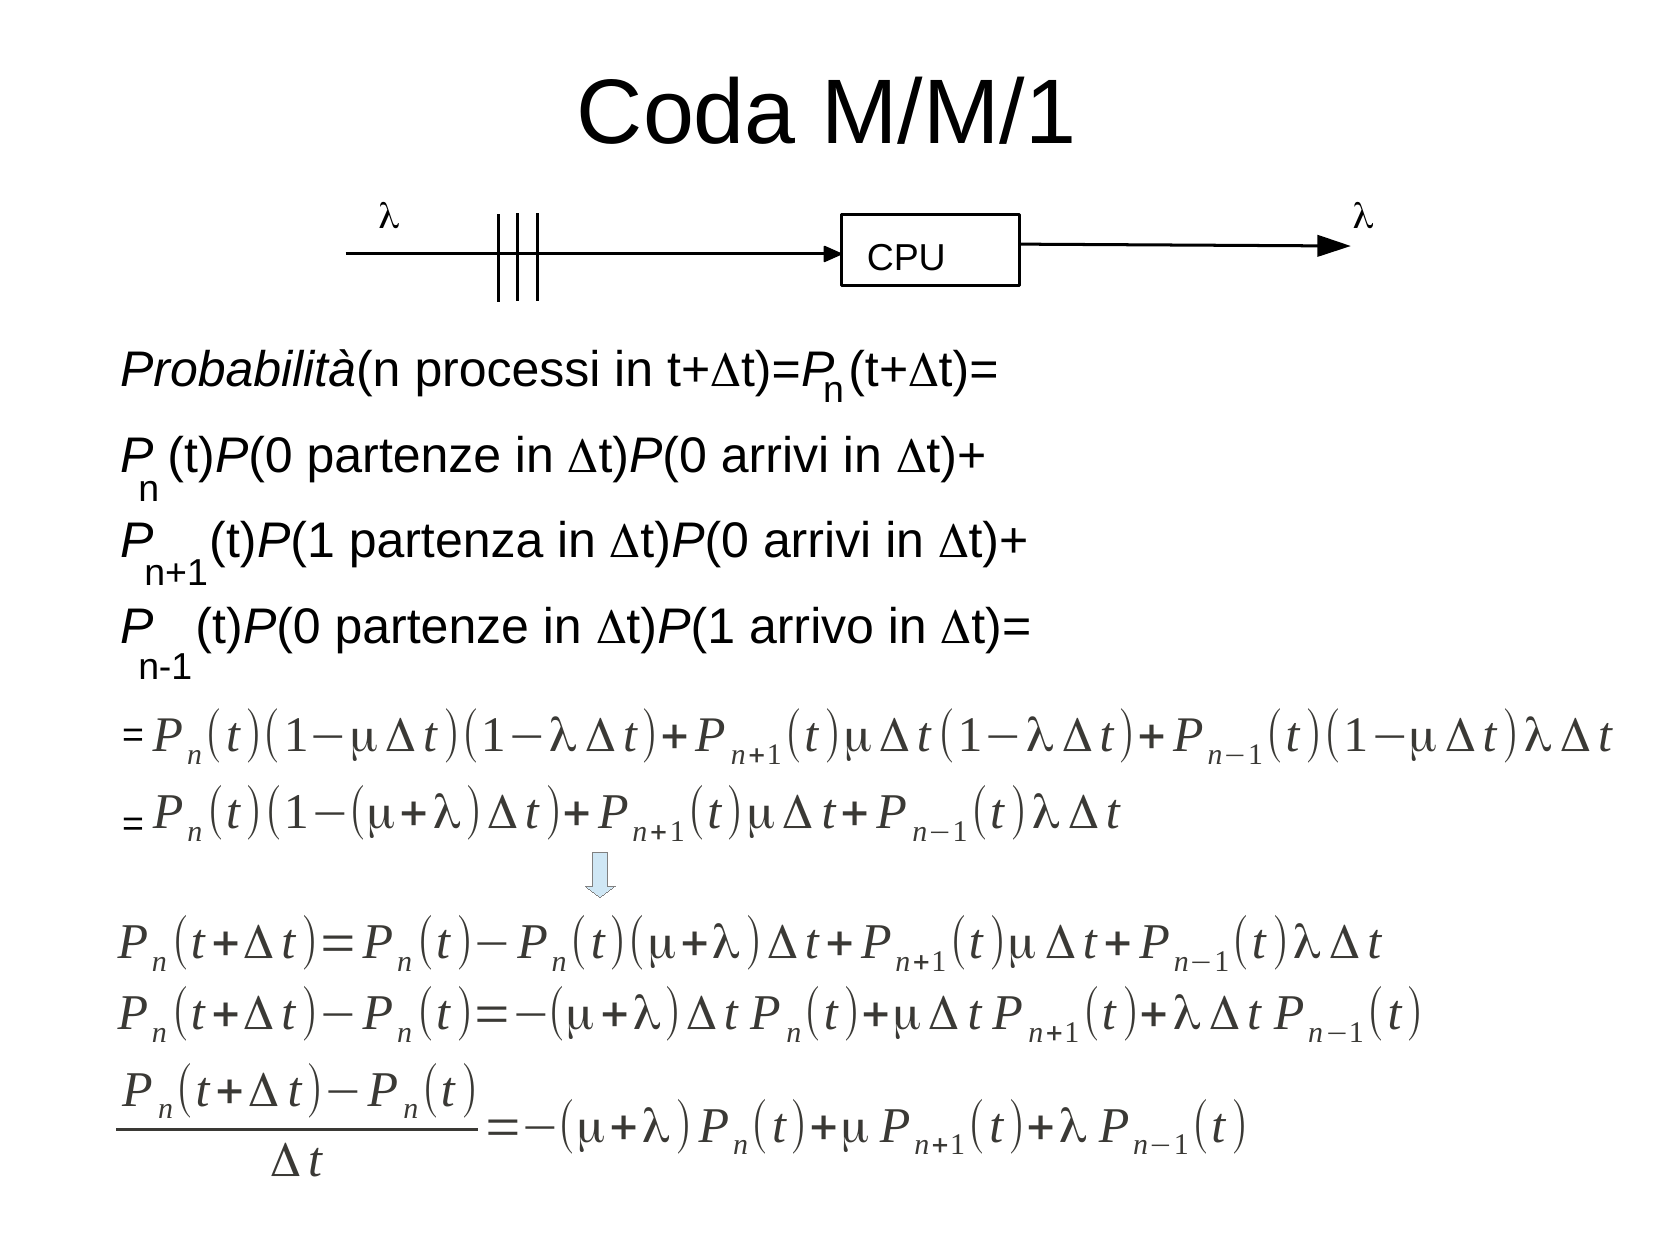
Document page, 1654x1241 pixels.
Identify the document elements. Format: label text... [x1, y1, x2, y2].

text_box n+1 [129, 543, 310, 601]
chart [108, 913, 1392, 978]
title Coda M/M/1 [82, 8, 1571, 216]
text_box = [107, 706, 168, 764]
chart [143, 783, 1130, 848]
text_box = [107, 795, 168, 852]
text_box n [808, 360, 921, 418]
chart [143, 706, 1622, 771]
text_box l [362, 193, 439, 258]
chart [108, 984, 1430, 1049]
chart [108, 1061, 1255, 1188]
list Probabilità(n processi in t+Dt)=P (t+Dt)= P (t)P(0 partenze in Dt)P(0 arrivi in Dt)+ P (t)P(1 partenza in Dt)P(0 arrivi in Dt)+ P (t)P(0 partenze in Dt)P(1 arrivo in Dt)= [49, 341, 1505, 1075]
text_box n-1 [123, 638, 304, 695]
text_box n [123, 459, 184, 517]
text_box l [1336, 193, 1414, 258]
text_box CPU [852, 228, 1234, 286]
text_box [585, 852, 616, 898]
